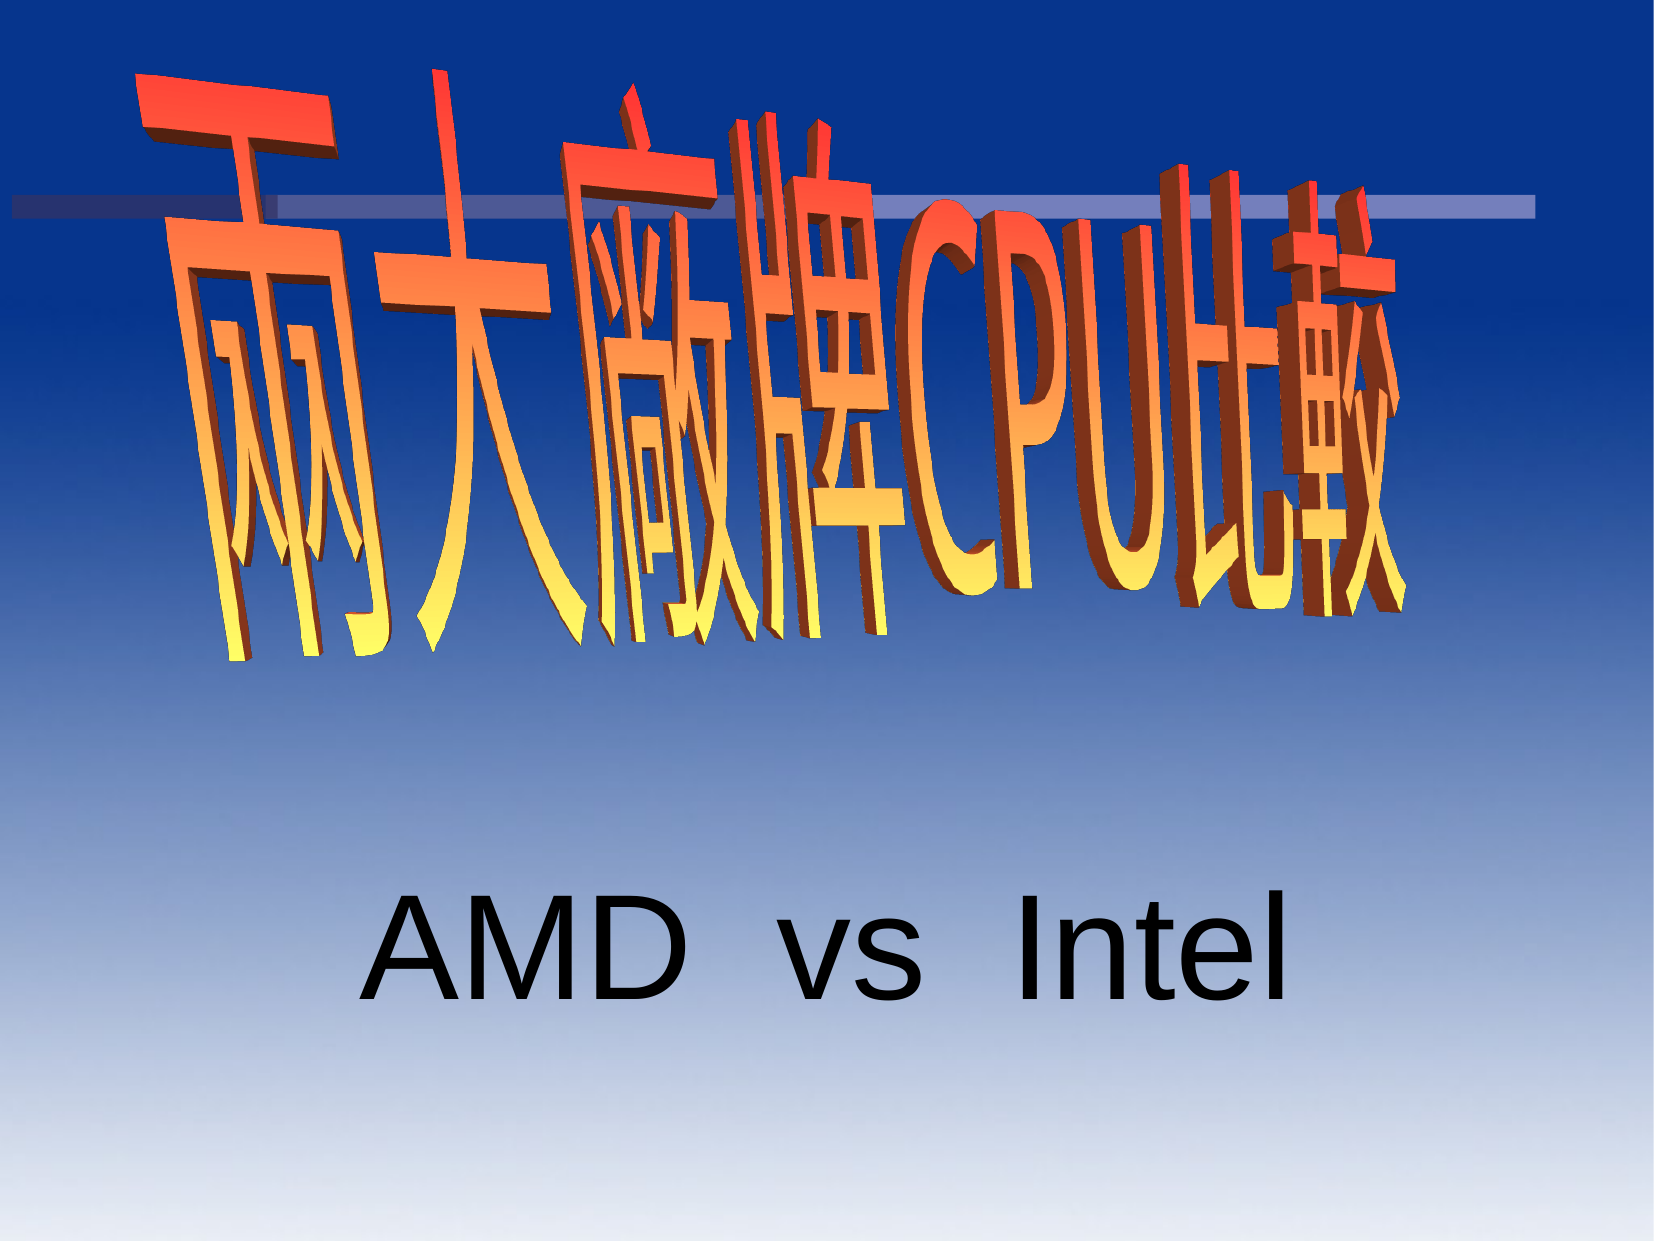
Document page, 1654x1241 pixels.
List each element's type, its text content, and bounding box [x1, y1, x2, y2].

picture [0, 0, 1654, 1241]
text_box AMD vs Intel [265, 856, 1388, 1039]
